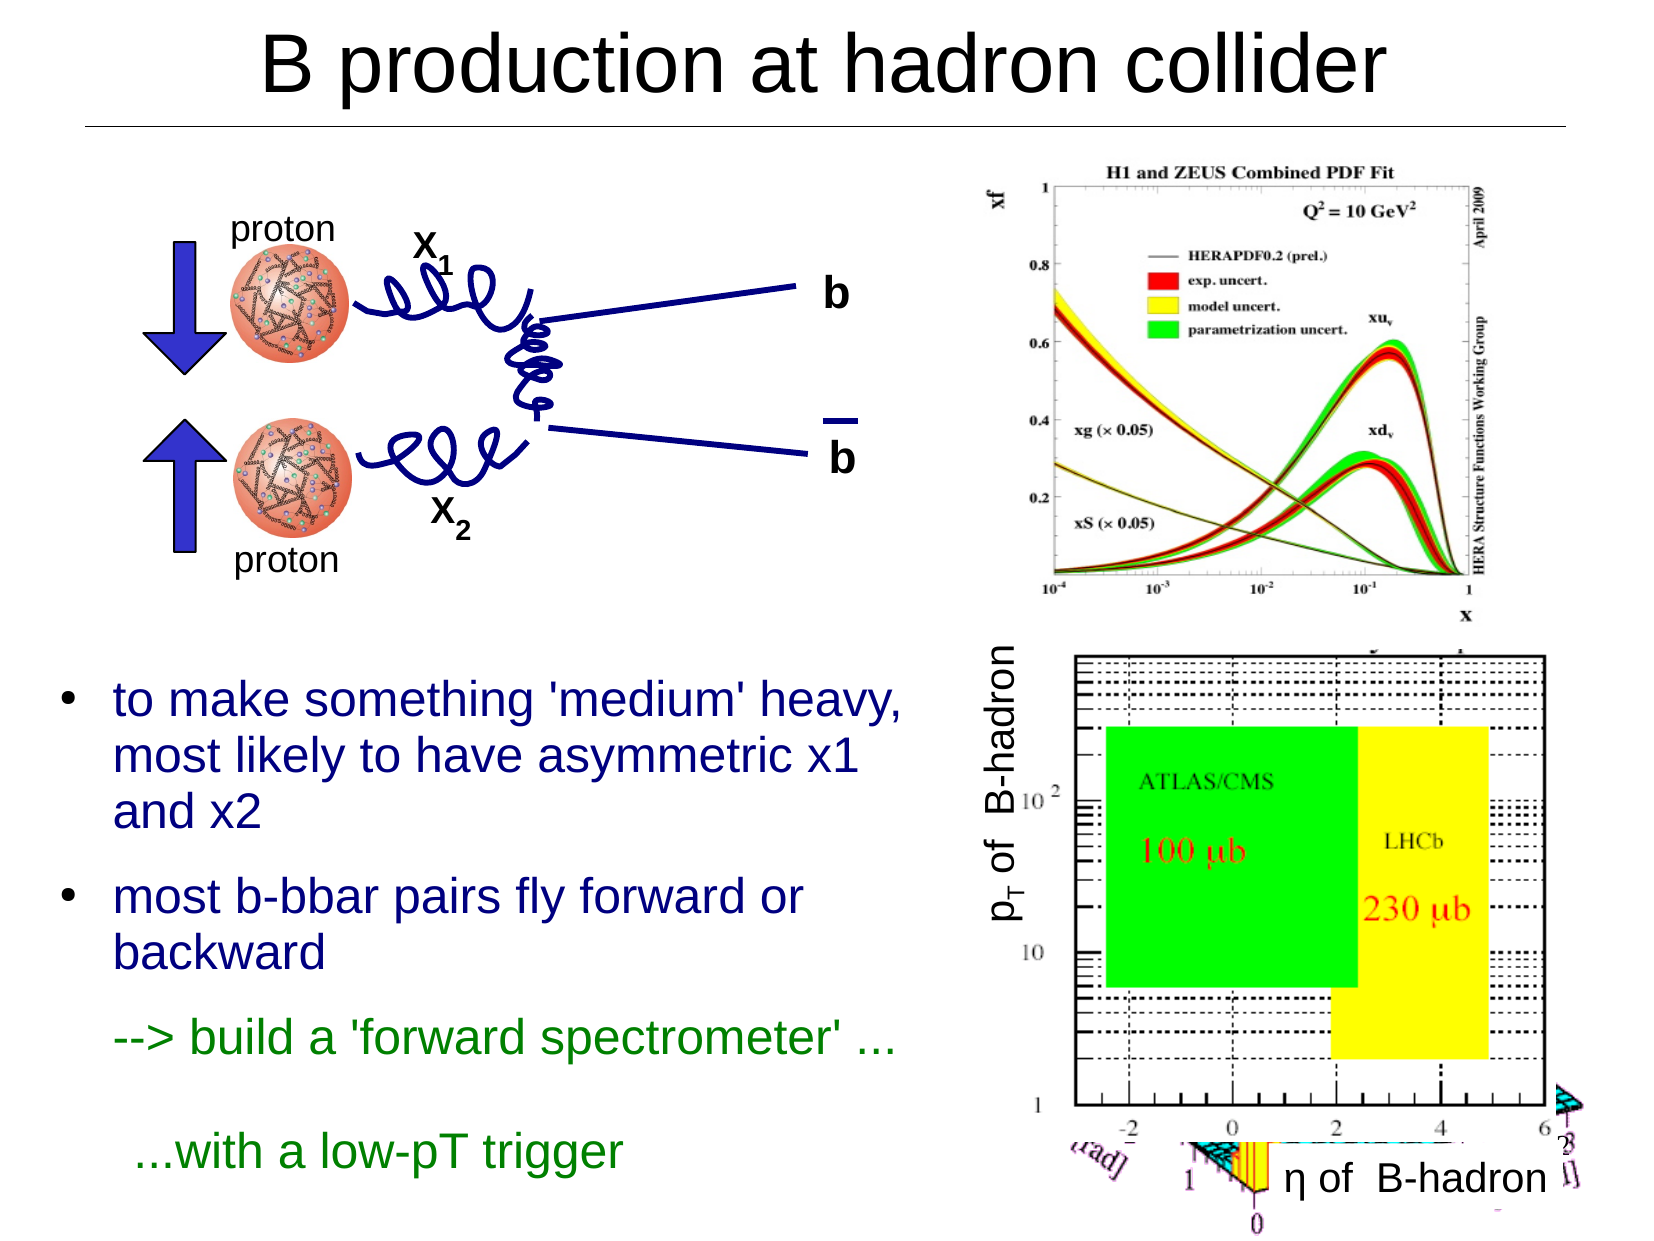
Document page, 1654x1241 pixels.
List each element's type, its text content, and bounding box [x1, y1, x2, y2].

text_box [143, 242, 227, 375]
text_box η of B-hadron [1268, 1143, 1564, 1209]
picture [233, 418, 352, 530]
text_box [143, 419, 227, 552]
text_box proton [218, 530, 355, 588]
text_box proton [215, 200, 352, 258]
text_box b [813, 424, 872, 491]
picture [230, 258, 349, 363]
text_box pT of B-hadron [964, 629, 1037, 939]
text_box b [807, 259, 866, 326]
text_box X1 [398, 205, 469, 289]
list to make something 'medium' heavy, most likely to have asymmetric x1 and x2 most b-bbar pairs fly forward or backward --> build a 'forward spectrometer' ... [41, 671, 934, 1066]
picture [975, 148, 1507, 633]
text_box X2 [415, 471, 487, 555]
list ...with a low-pT trigger [62, 1123, 955, 1207]
picture [986, 649, 1596, 1241]
title B production at hadron collider [79, 5, 1568, 121]
